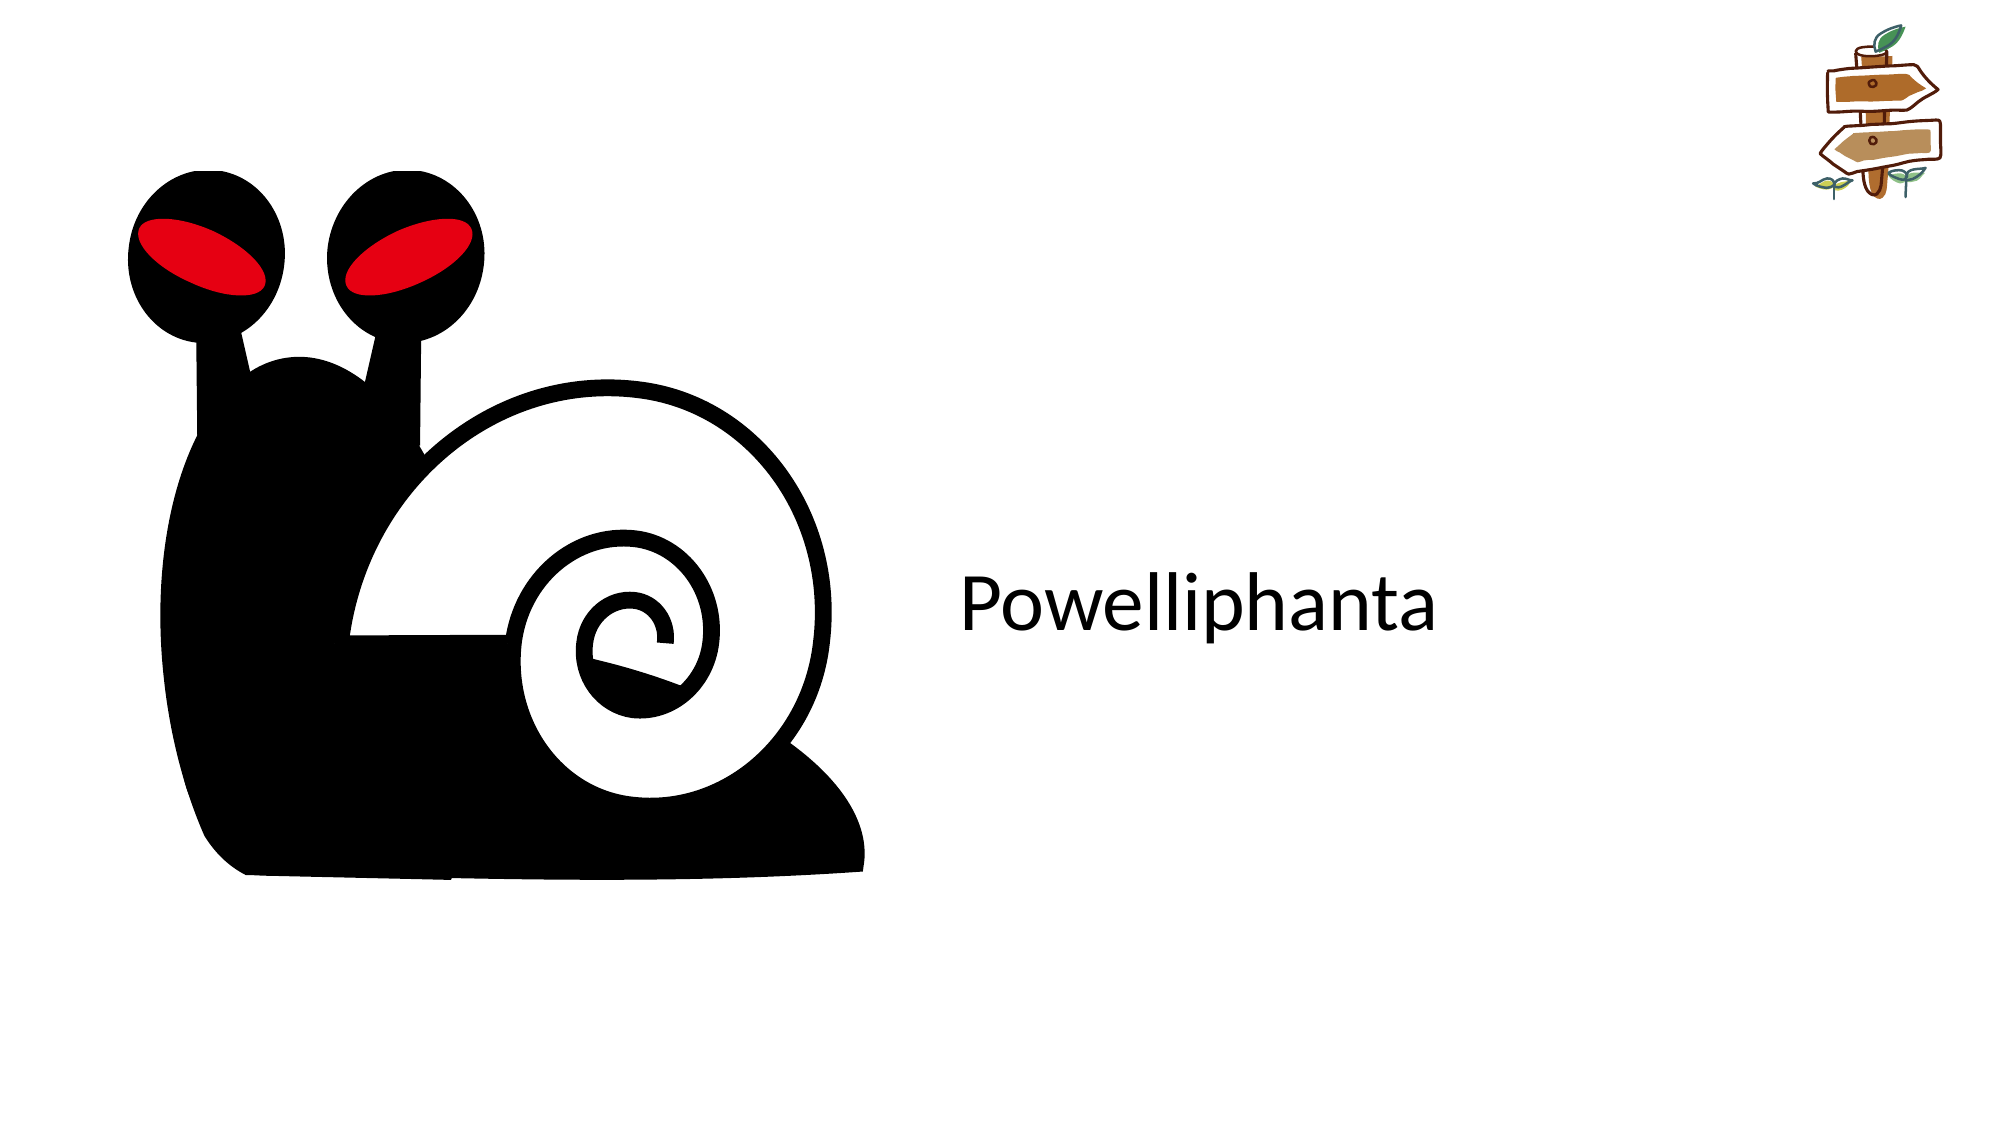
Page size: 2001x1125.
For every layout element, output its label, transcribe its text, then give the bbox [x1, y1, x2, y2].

text_box Powelliphanta [944, 539, 1734, 757]
picture [127, 171, 866, 880]
picture [1811, 24, 1944, 201]
